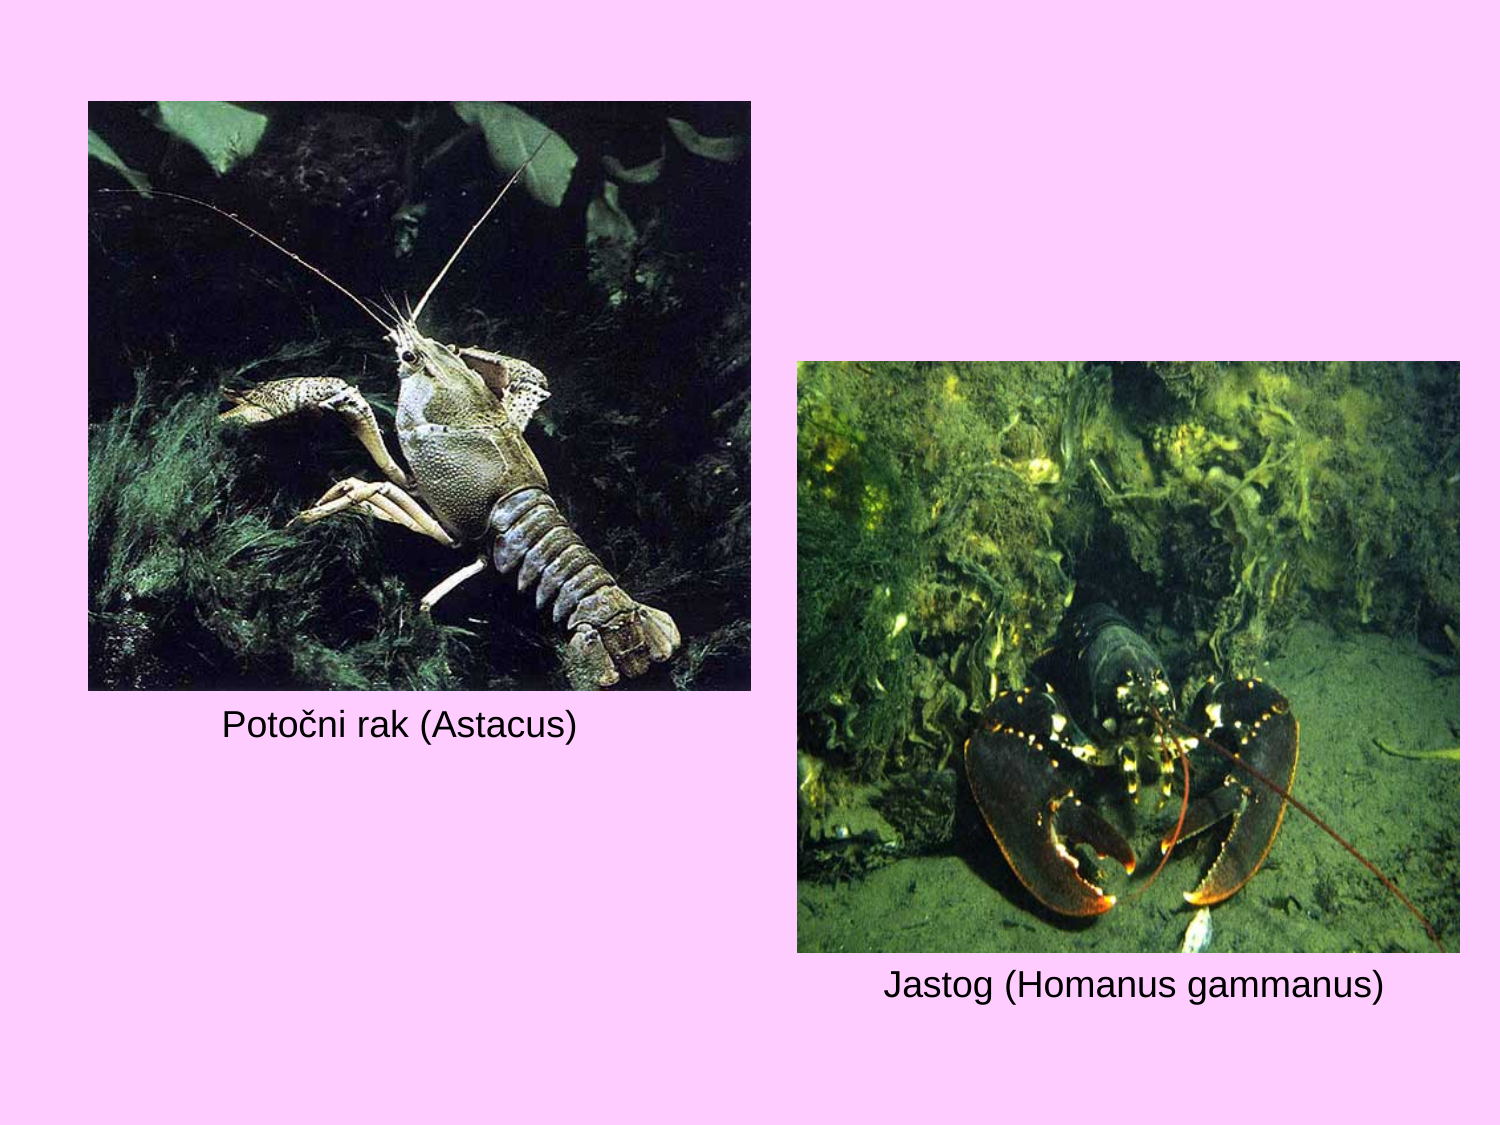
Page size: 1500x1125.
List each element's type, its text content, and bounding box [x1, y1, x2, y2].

picture [797, 361, 1460, 953]
text_box Jastog (Homanus gammanus) [868, 952, 1400, 1013]
picture [88, 101, 751, 691]
text_box Potočni rak (Astacus) [206, 692, 593, 753]
